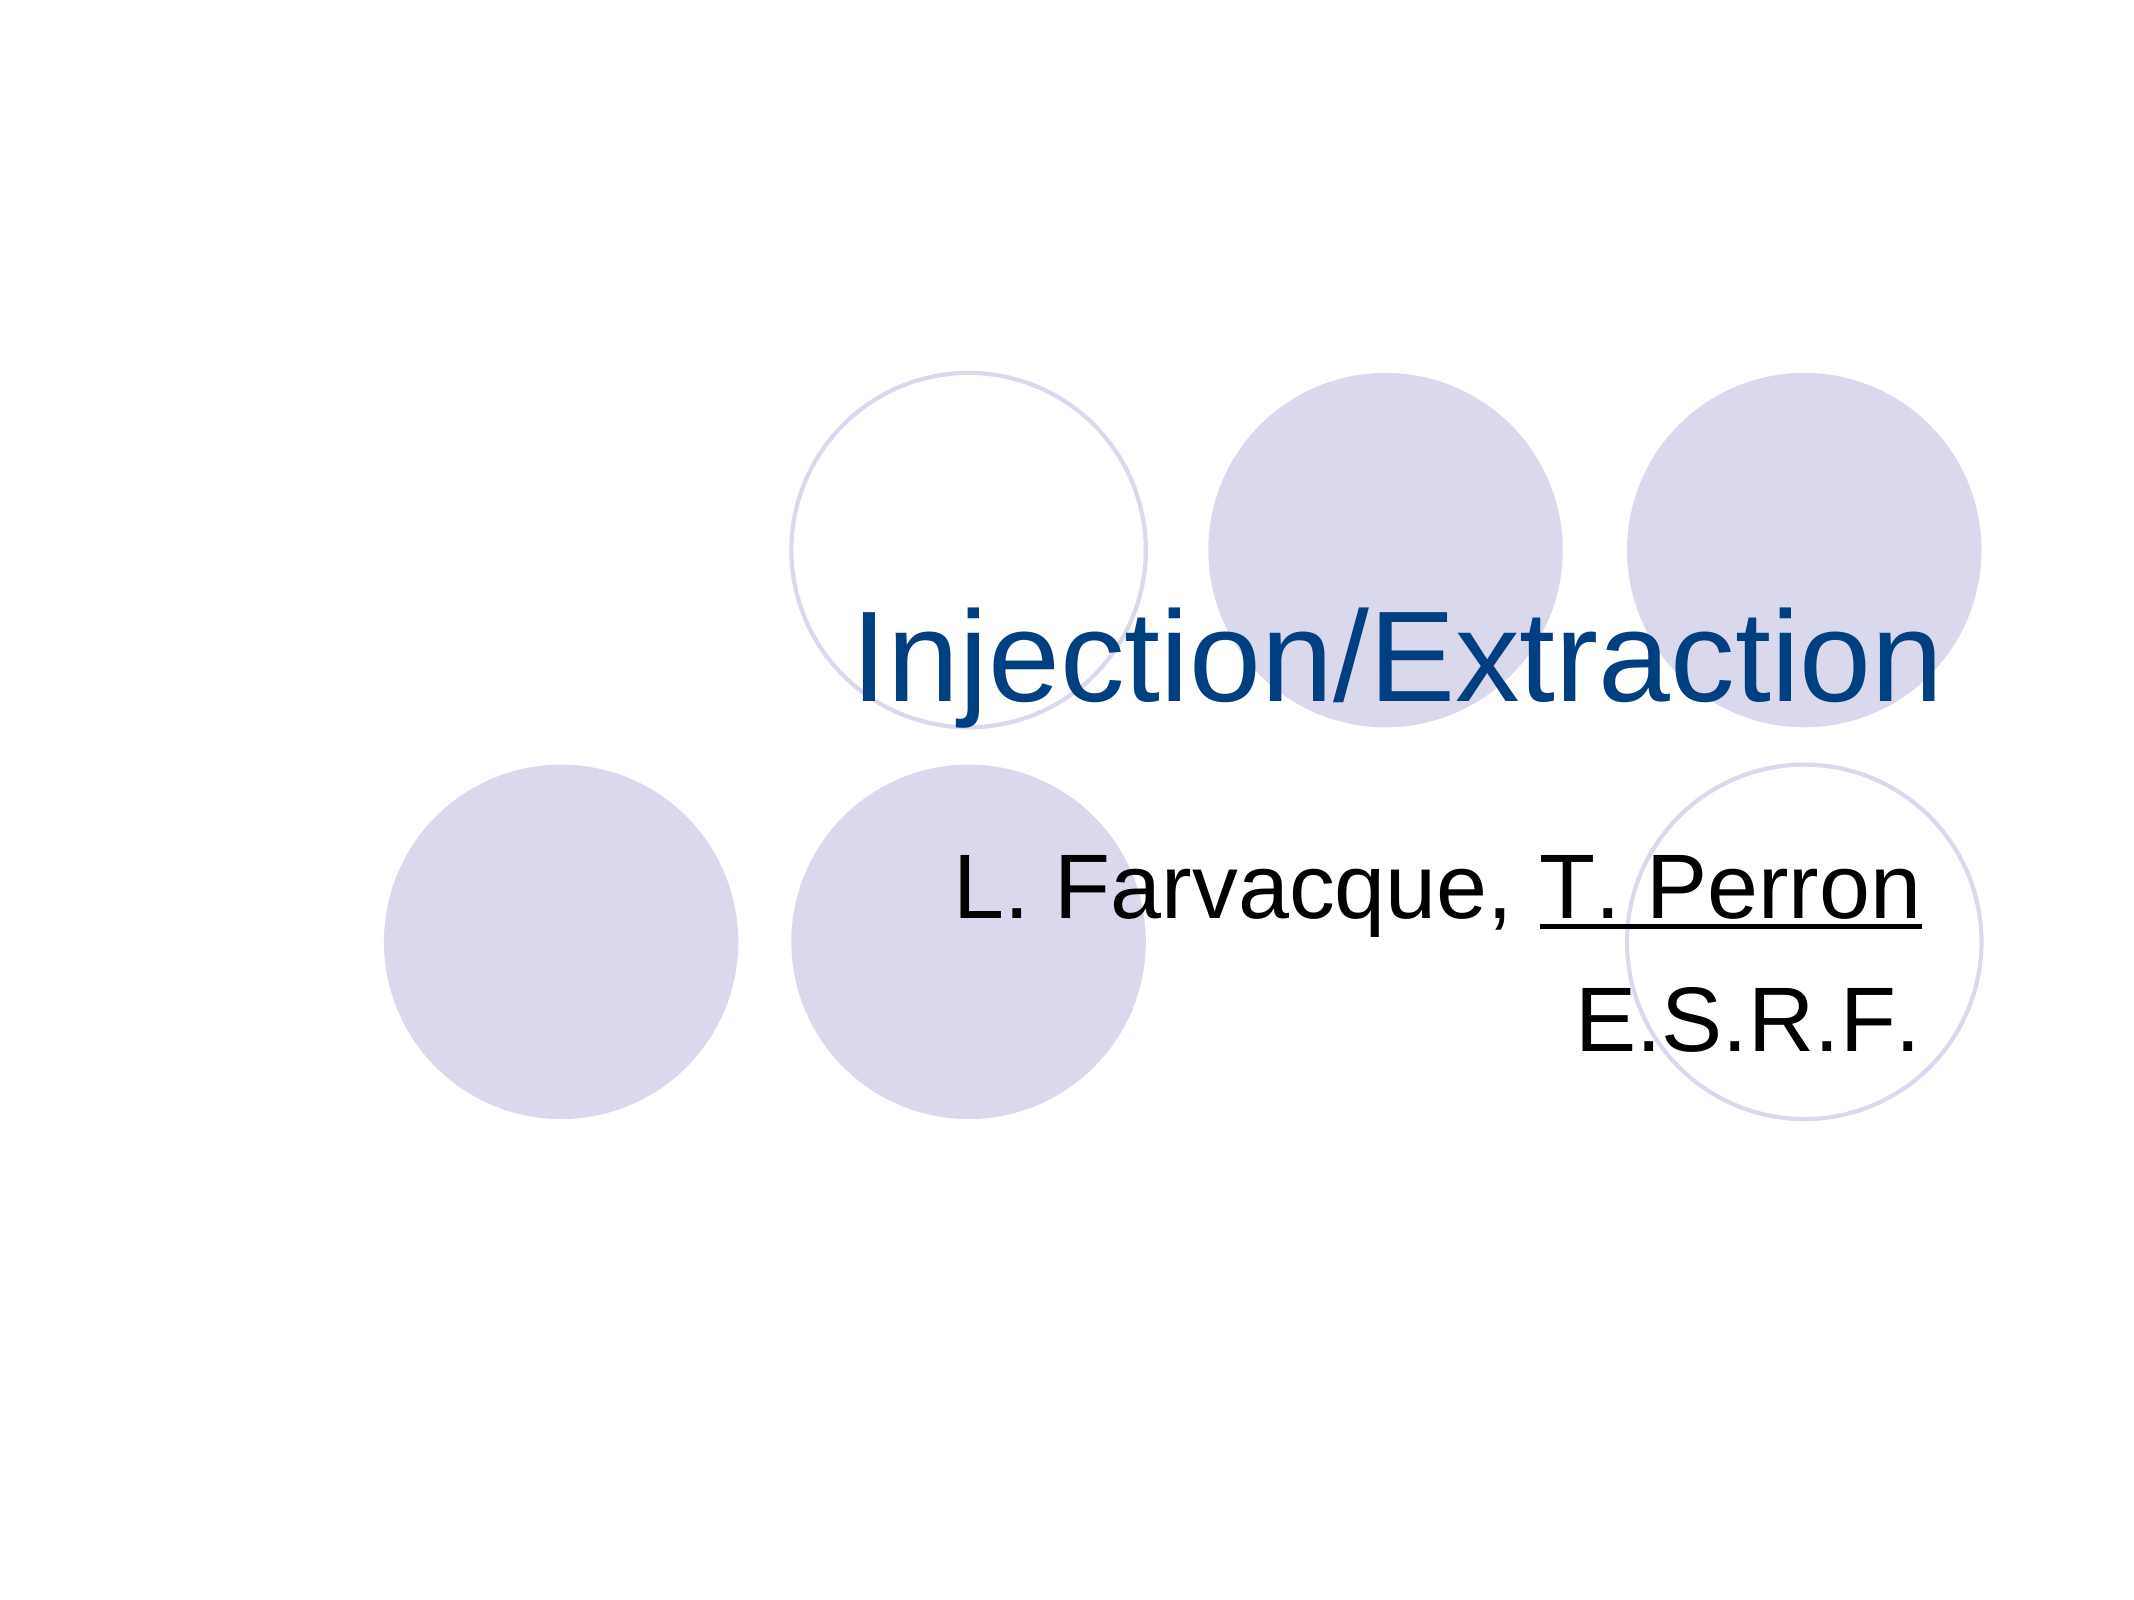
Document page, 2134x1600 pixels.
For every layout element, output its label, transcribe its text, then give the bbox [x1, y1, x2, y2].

title Injection/Extraction [160, 0, 1973, 736]
list L. Farvacque, T. Perron E.S.R.F. [479, 818, 1973, 1600]
